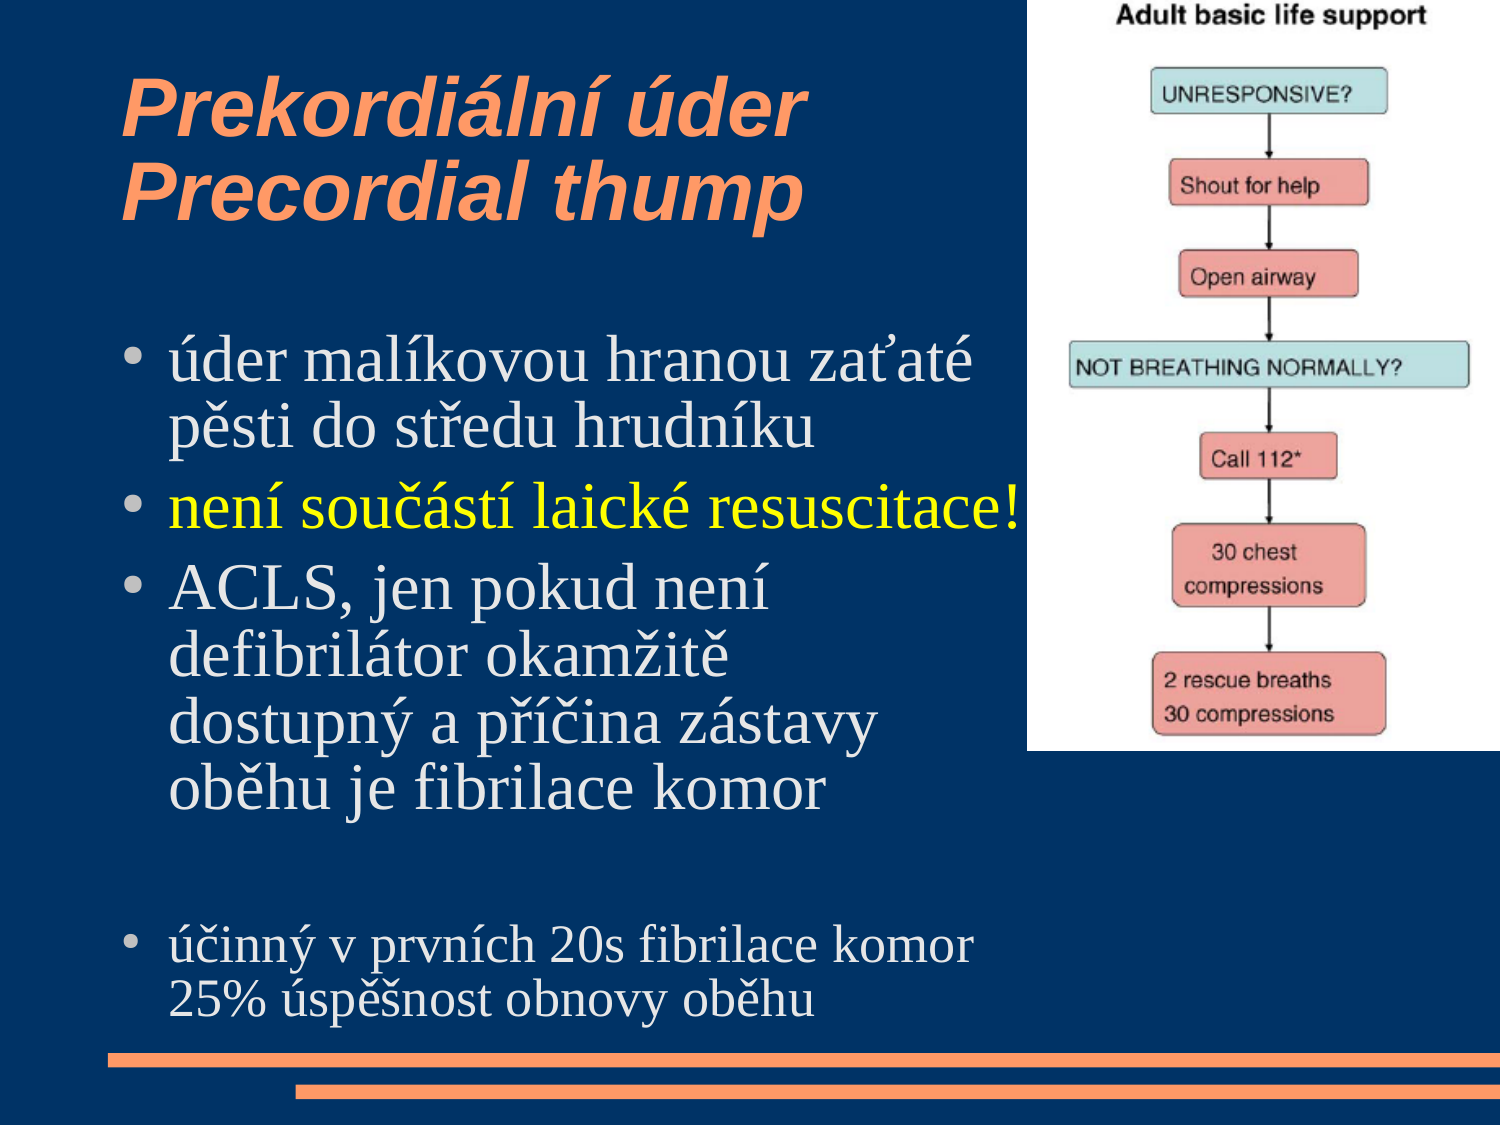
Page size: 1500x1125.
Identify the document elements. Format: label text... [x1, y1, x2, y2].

list úder malíkovou hranou zaťaté pěsti do středu hrudníku není součástí laické resuscitace! ACLS, jen pokud není defibrilátor okamžitě dostupný a příčina zástavy oběhu je fibrilace komor účinný v prvních 20s fibrilace komor 25% úspěšnost obnovy oběhu [121, 322, 1063, 1116]
picture [1027, 0, 1500, 751]
title Prekordiální úder Precordial thump [121, 54, 1027, 246]
